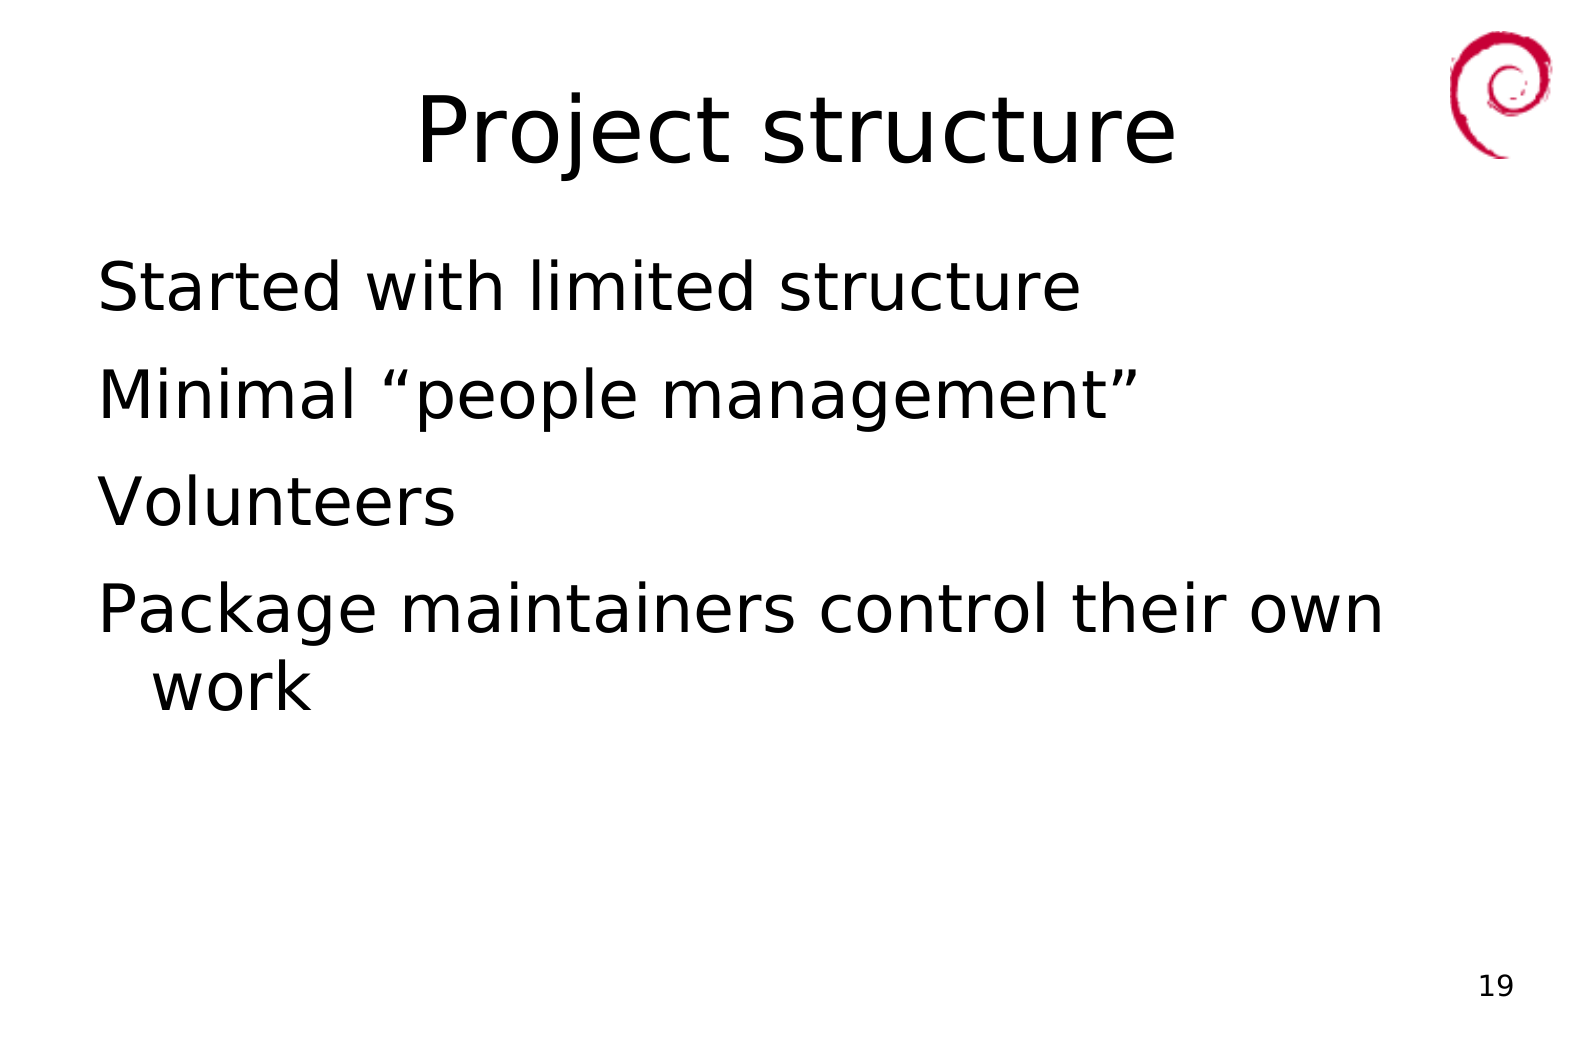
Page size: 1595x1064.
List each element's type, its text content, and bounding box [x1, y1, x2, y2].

picture [1450, 31, 1555, 159]
list Started with limited structure Minimal “people management” Volunteers Package maintainers control their own work [79, 248, 1515, 951]
title Project structure [79, 42, 1515, 221]
